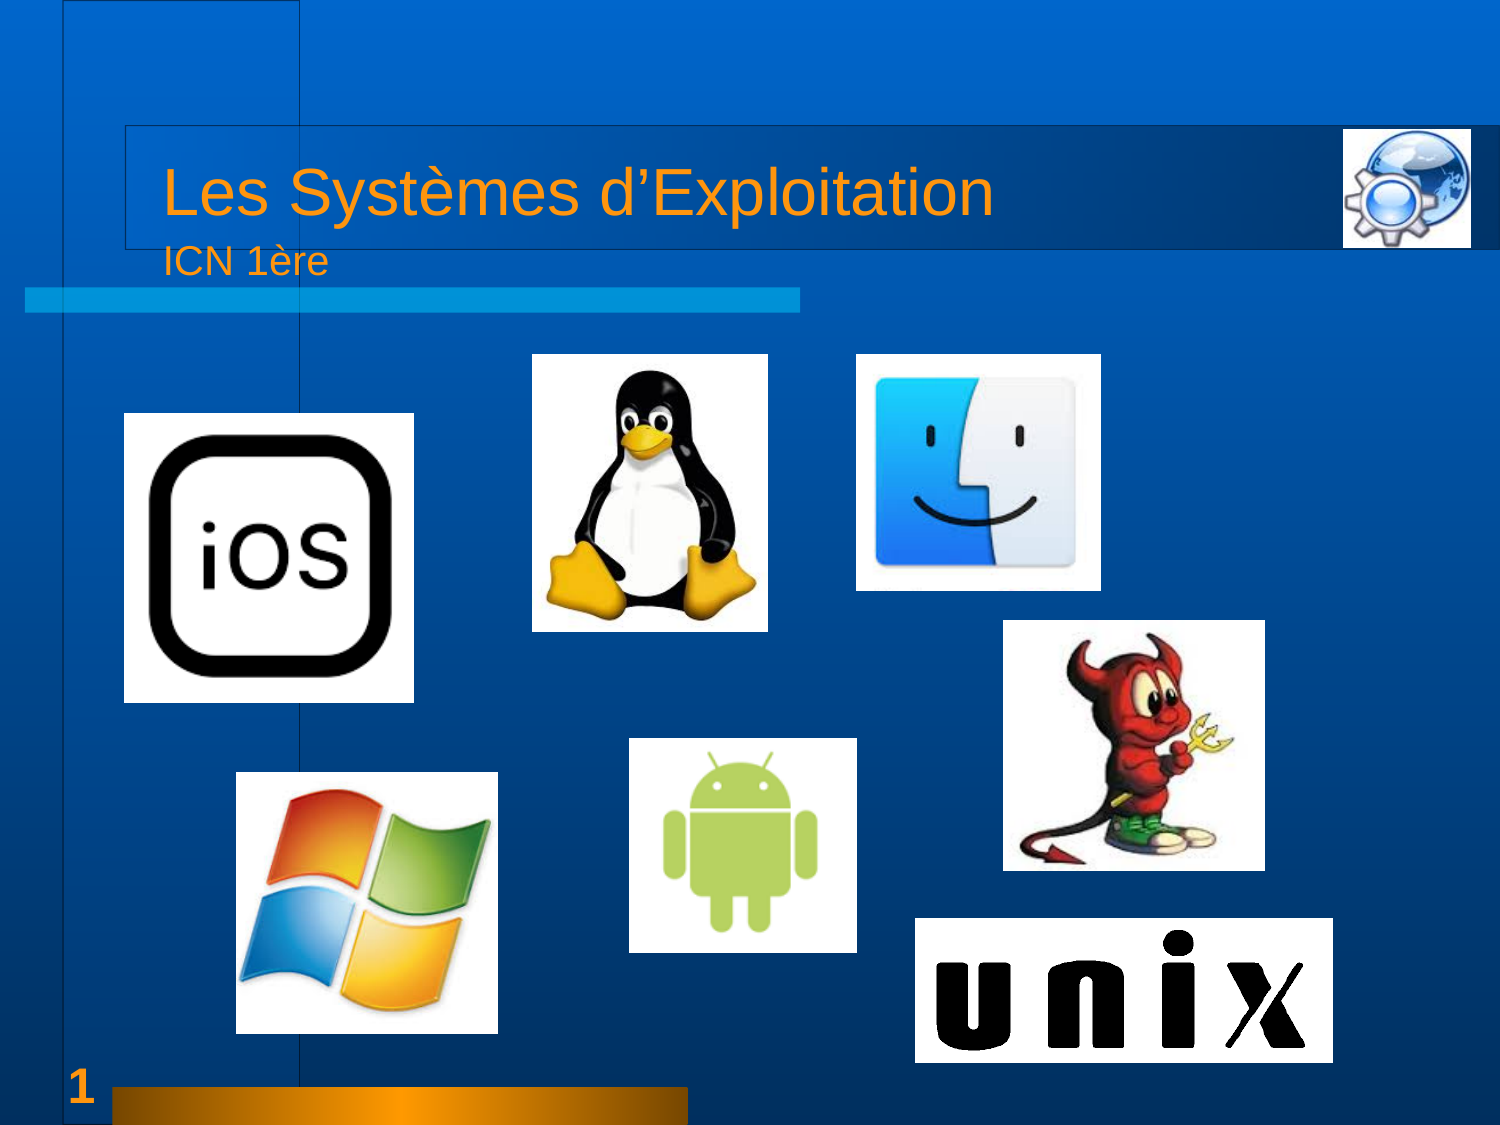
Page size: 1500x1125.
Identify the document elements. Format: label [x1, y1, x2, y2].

picture [629, 738, 857, 953]
picture [532, 354, 768, 632]
picture [1003, 620, 1265, 871]
picture [236, 772, 498, 1034]
picture [915, 918, 1333, 1063]
picture [856, 354, 1101, 591]
picture [1343, 129, 1471, 248]
picture [124, 413, 414, 703]
